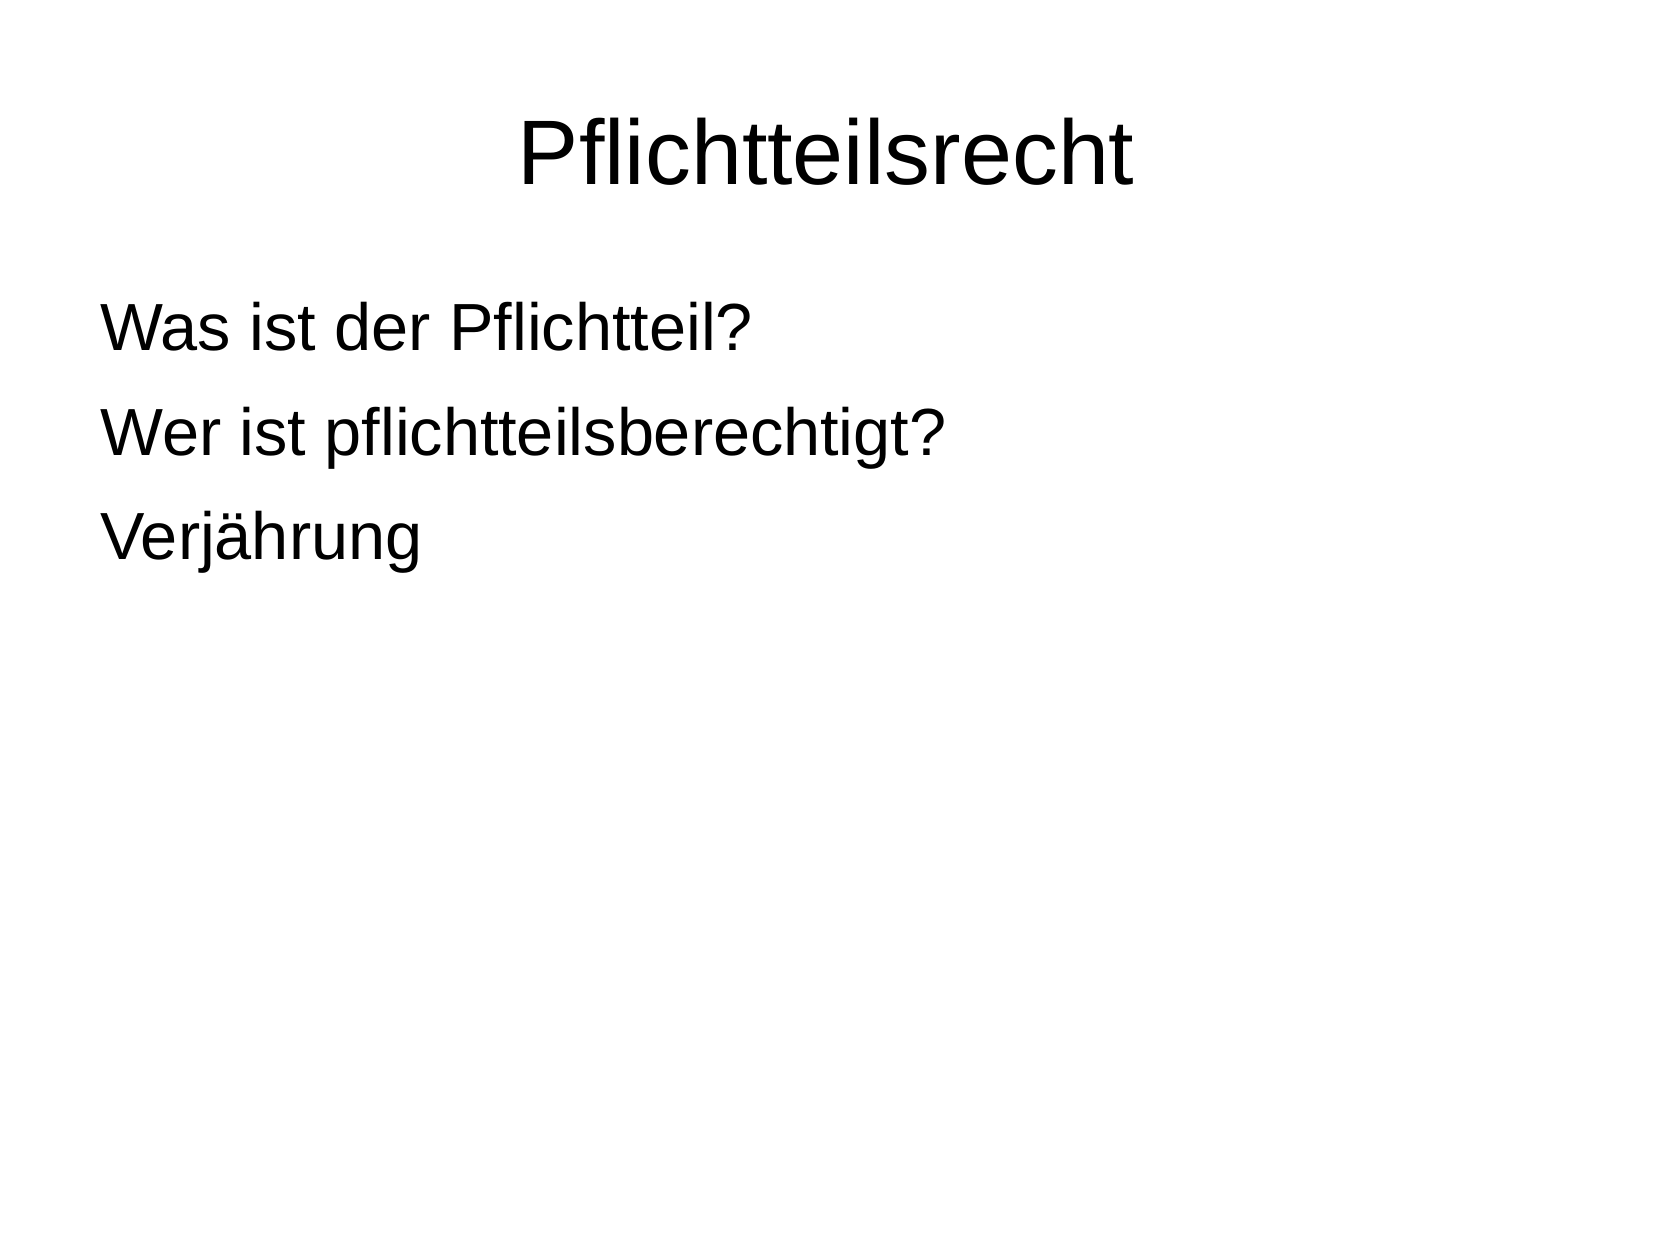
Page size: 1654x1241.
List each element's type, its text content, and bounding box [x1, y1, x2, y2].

list Was ist der Pflichtteil? Wer ist pflichtteilsberechtigt? Verjährung [82, 290, 1571, 1094]
title Pflichtteilsrecht [82, 56, 1571, 250]
